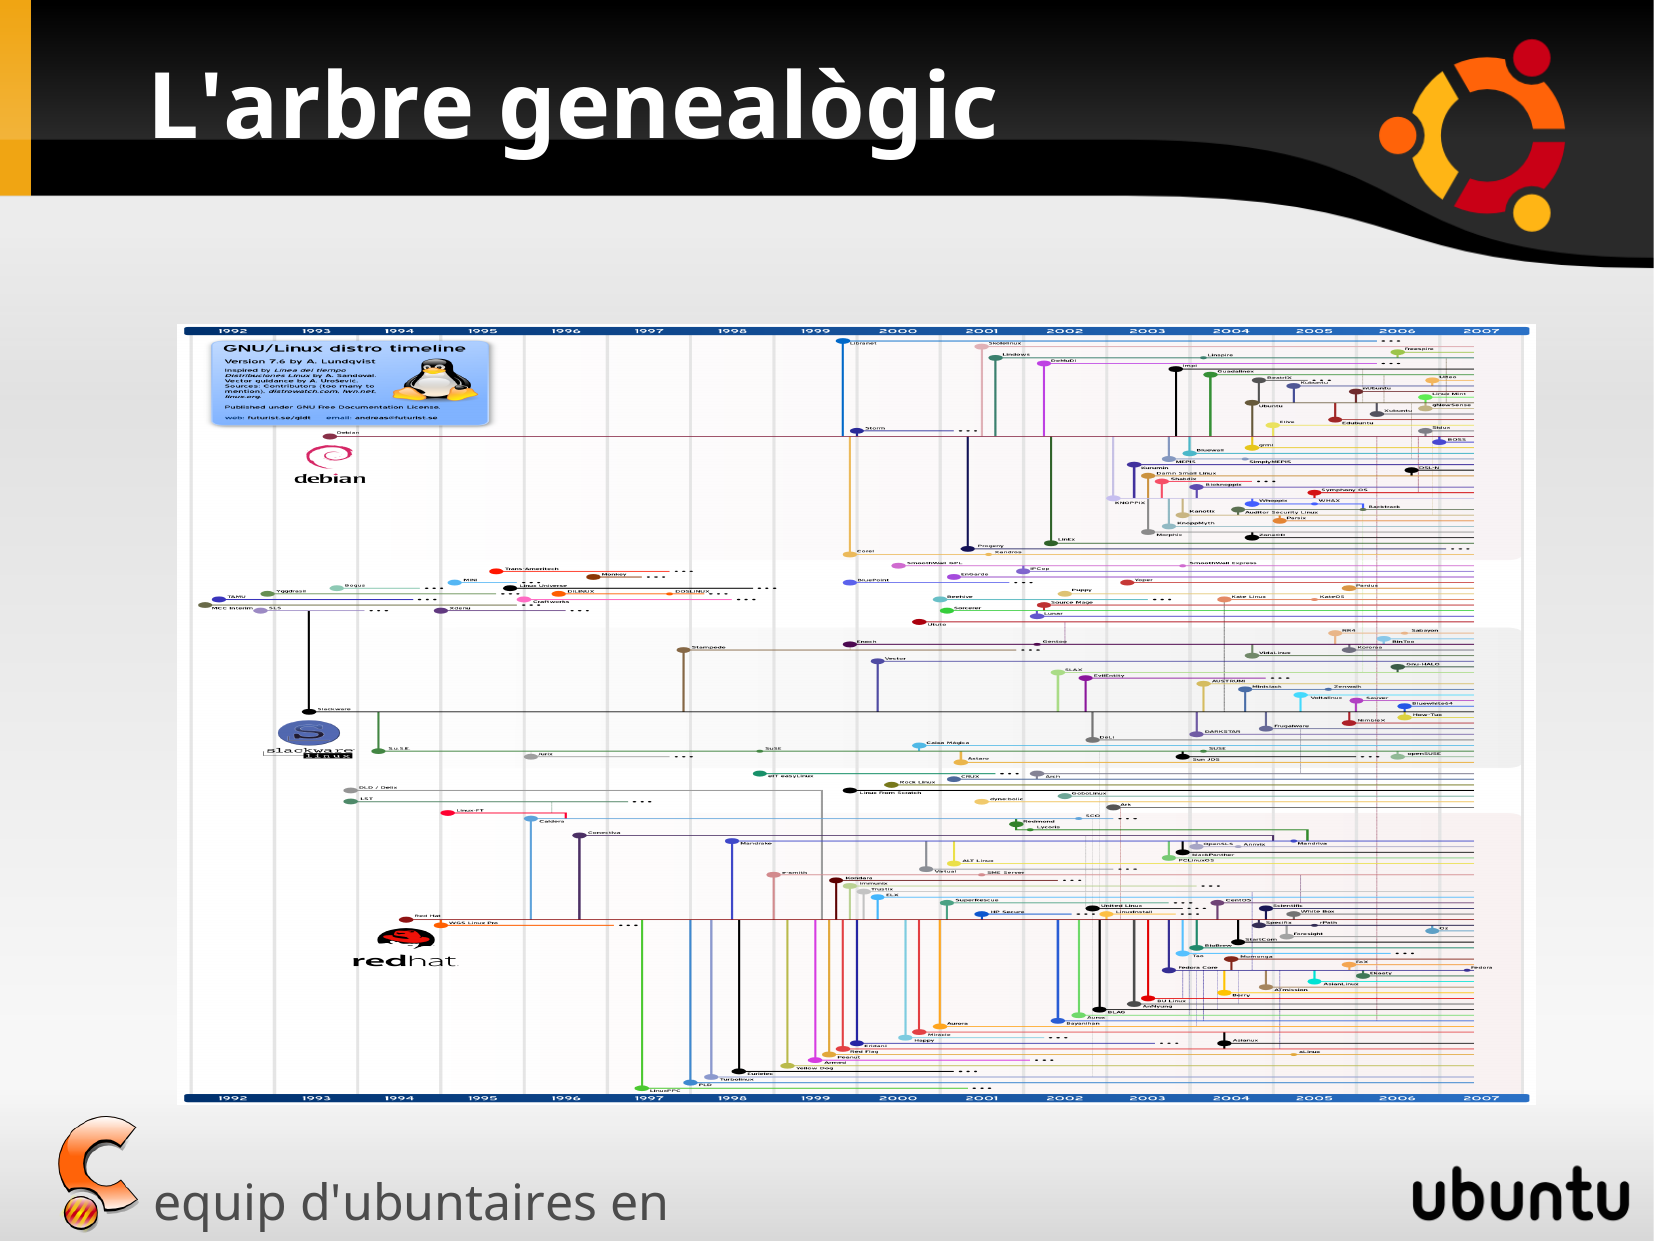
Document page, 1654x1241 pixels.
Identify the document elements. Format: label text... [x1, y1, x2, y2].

picture [0, 0, 1654, 1241]
title L'arbre genealògic [0, 0, 1489, 208]
